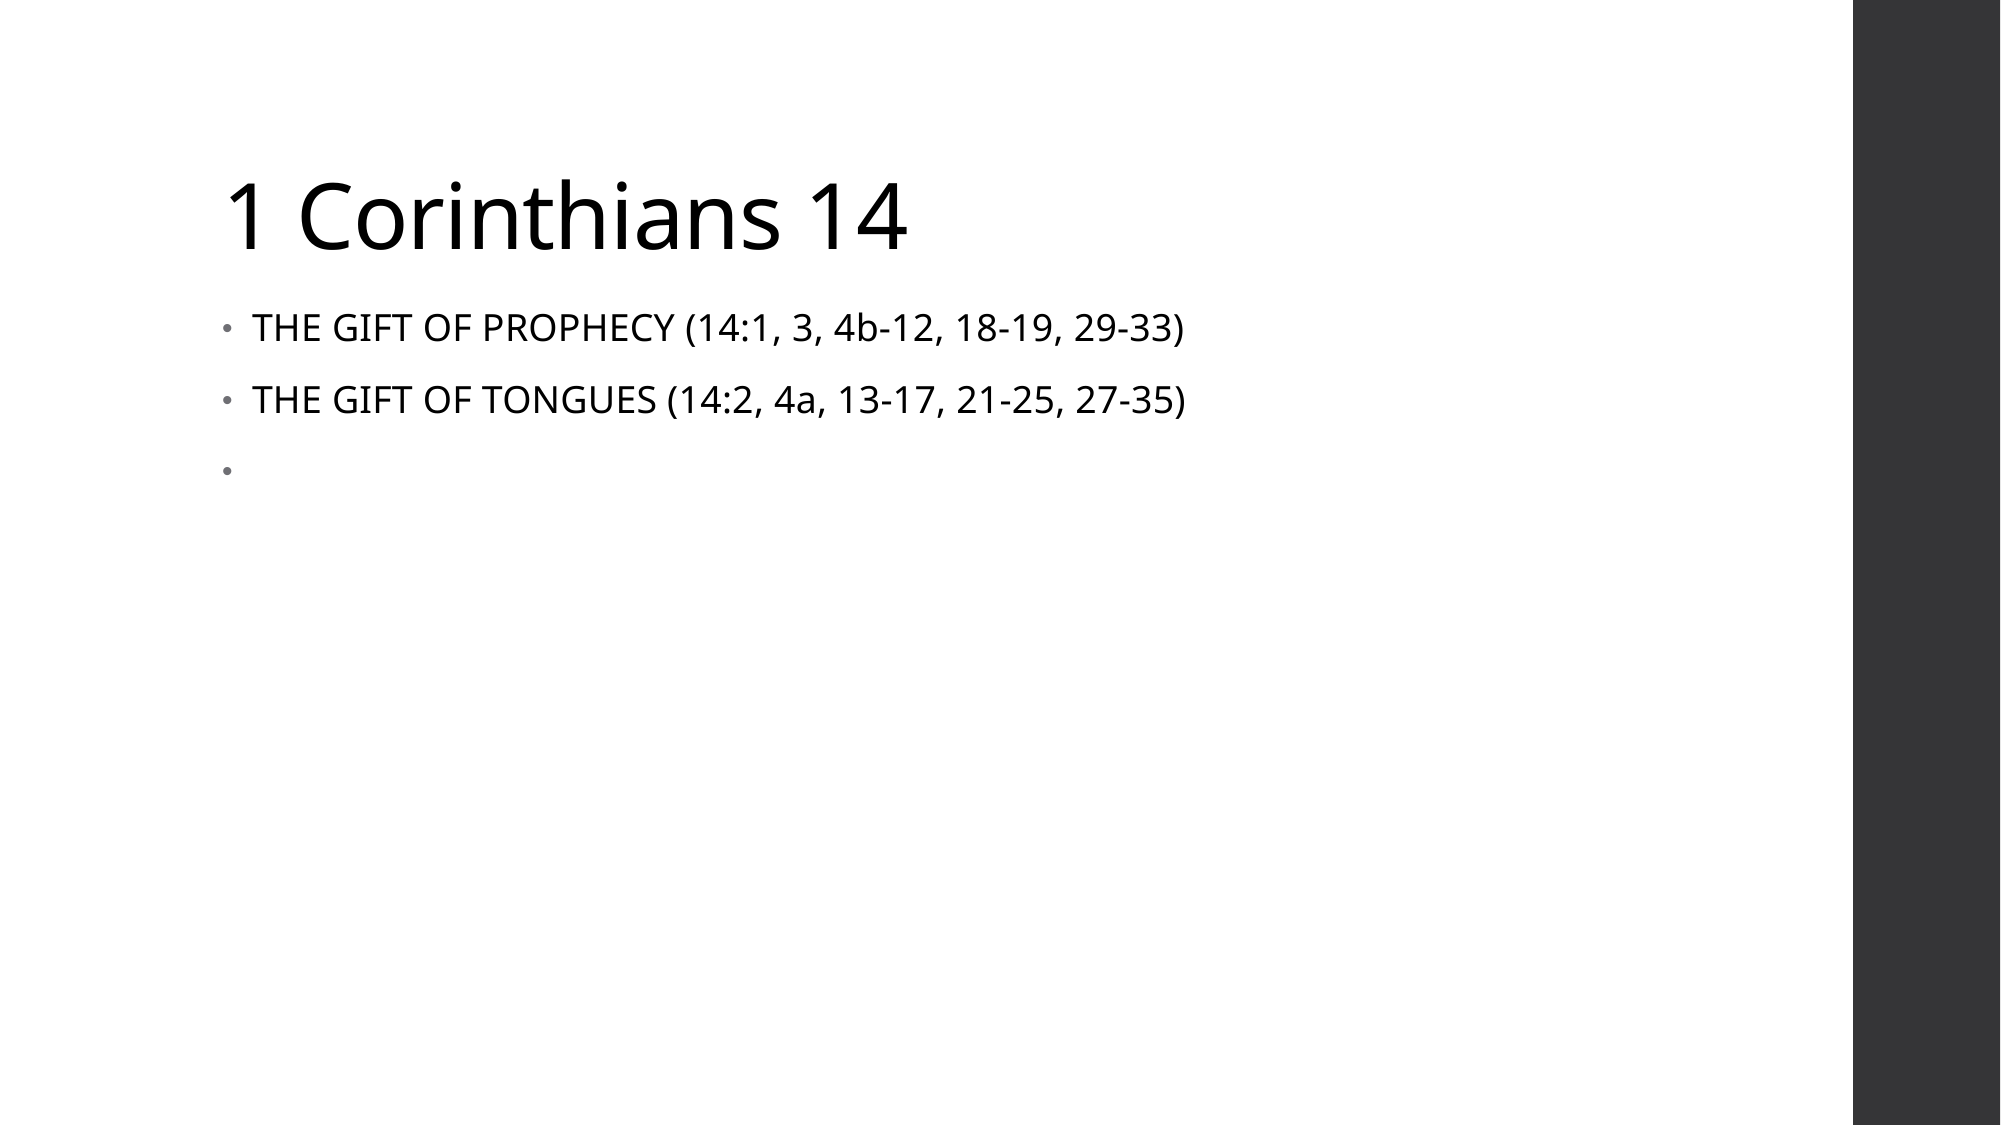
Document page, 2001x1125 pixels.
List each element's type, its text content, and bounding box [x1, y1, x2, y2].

list THE GIFT OF PROPHECY (14:1, 3, 4b-12, 18-19, 29-33) THE GIFT OF TONGUES (14:2, 4a, 13-17, 21-25, 27-35) [206, 299, 1617, 1014]
title 1 Corinthians 14 [206, 60, 1797, 278]
